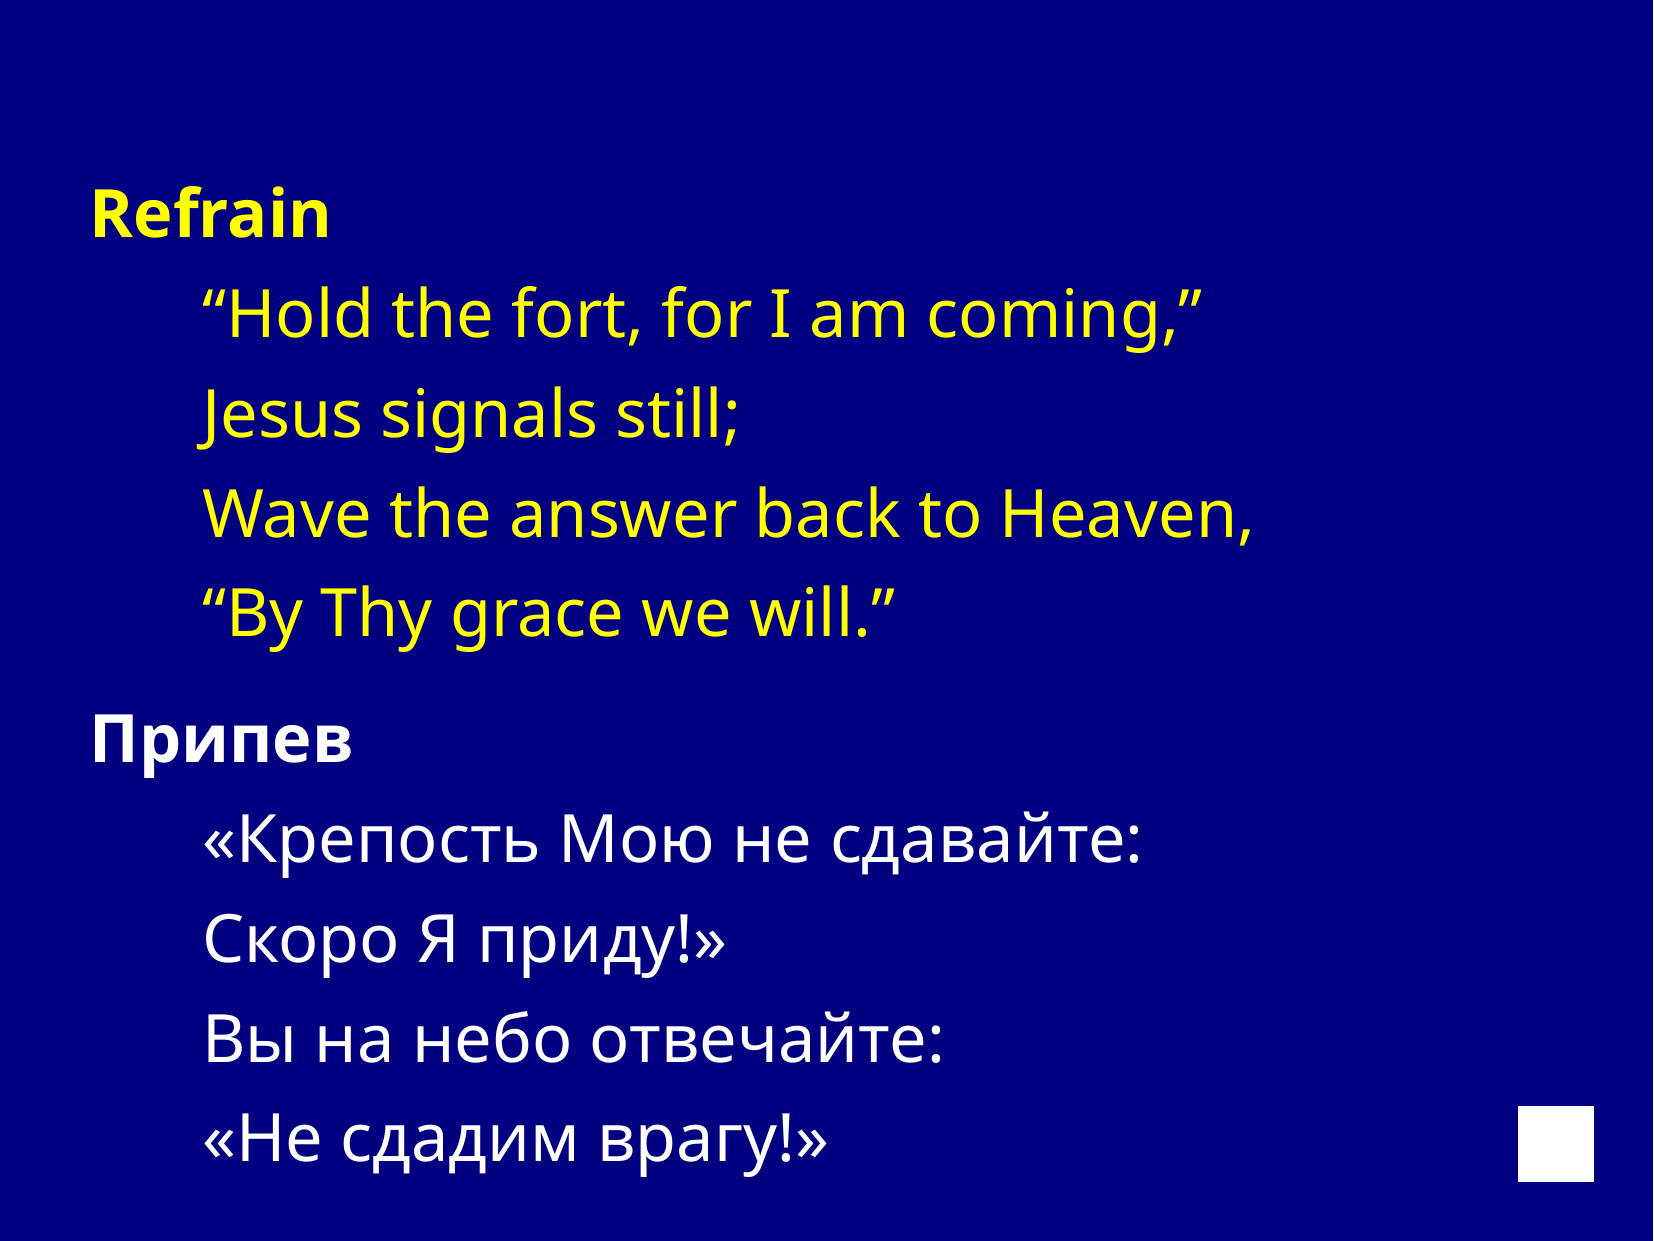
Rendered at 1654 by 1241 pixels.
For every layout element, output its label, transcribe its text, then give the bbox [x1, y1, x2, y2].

text_box [1518, 1106, 1594, 1182]
text_box Припев «Крепость Мою не сдавайте: Скоро Я приду!» Вы на небо отвечайте: «Не сдадим врагу!» [75, 675, 1576, 1163]
text_box Refrain “Hold the fort, for I am coming,” Jesus signals still; Wave the answer back to Heaven, “By Thy grace we will.” [75, 150, 1576, 638]
